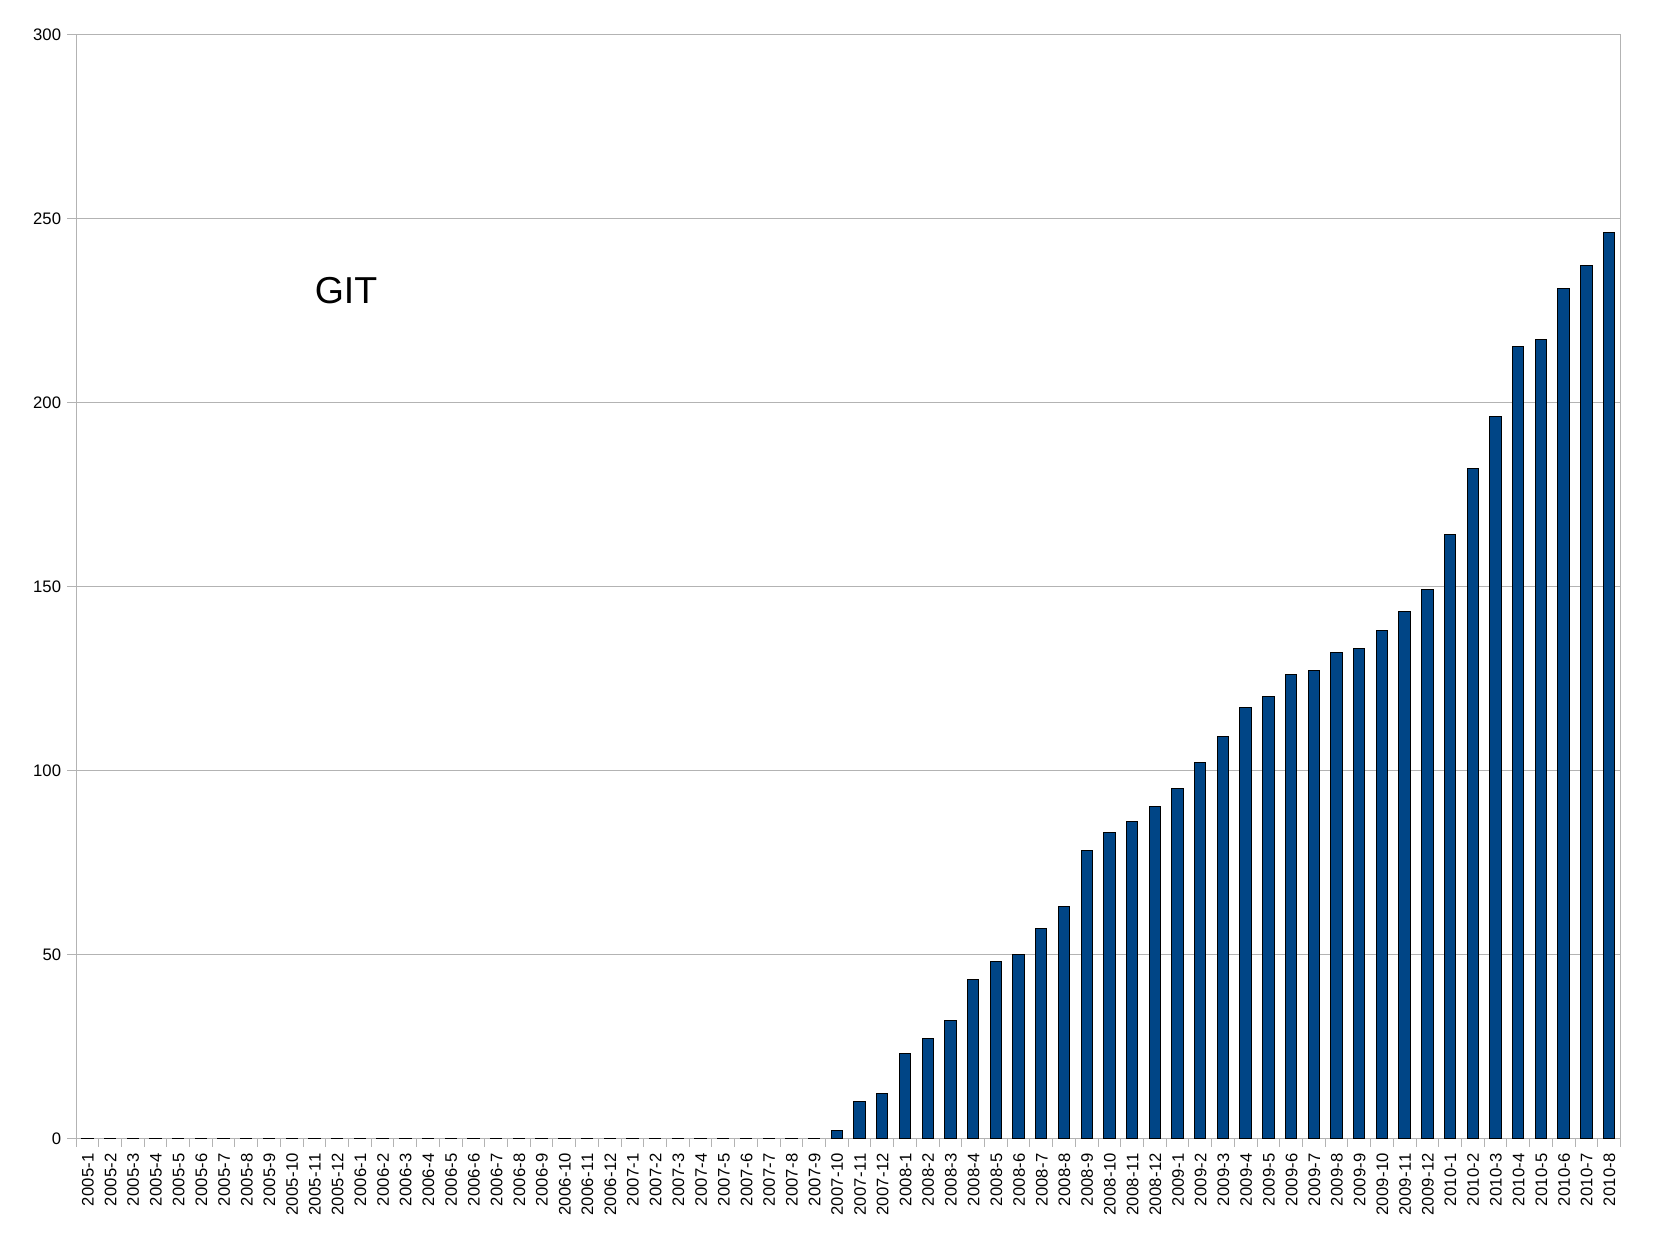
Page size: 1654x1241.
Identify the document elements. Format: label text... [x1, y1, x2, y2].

chart [0, 0, 1654, 1241]
text_box GIT [300, 262, 393, 320]
